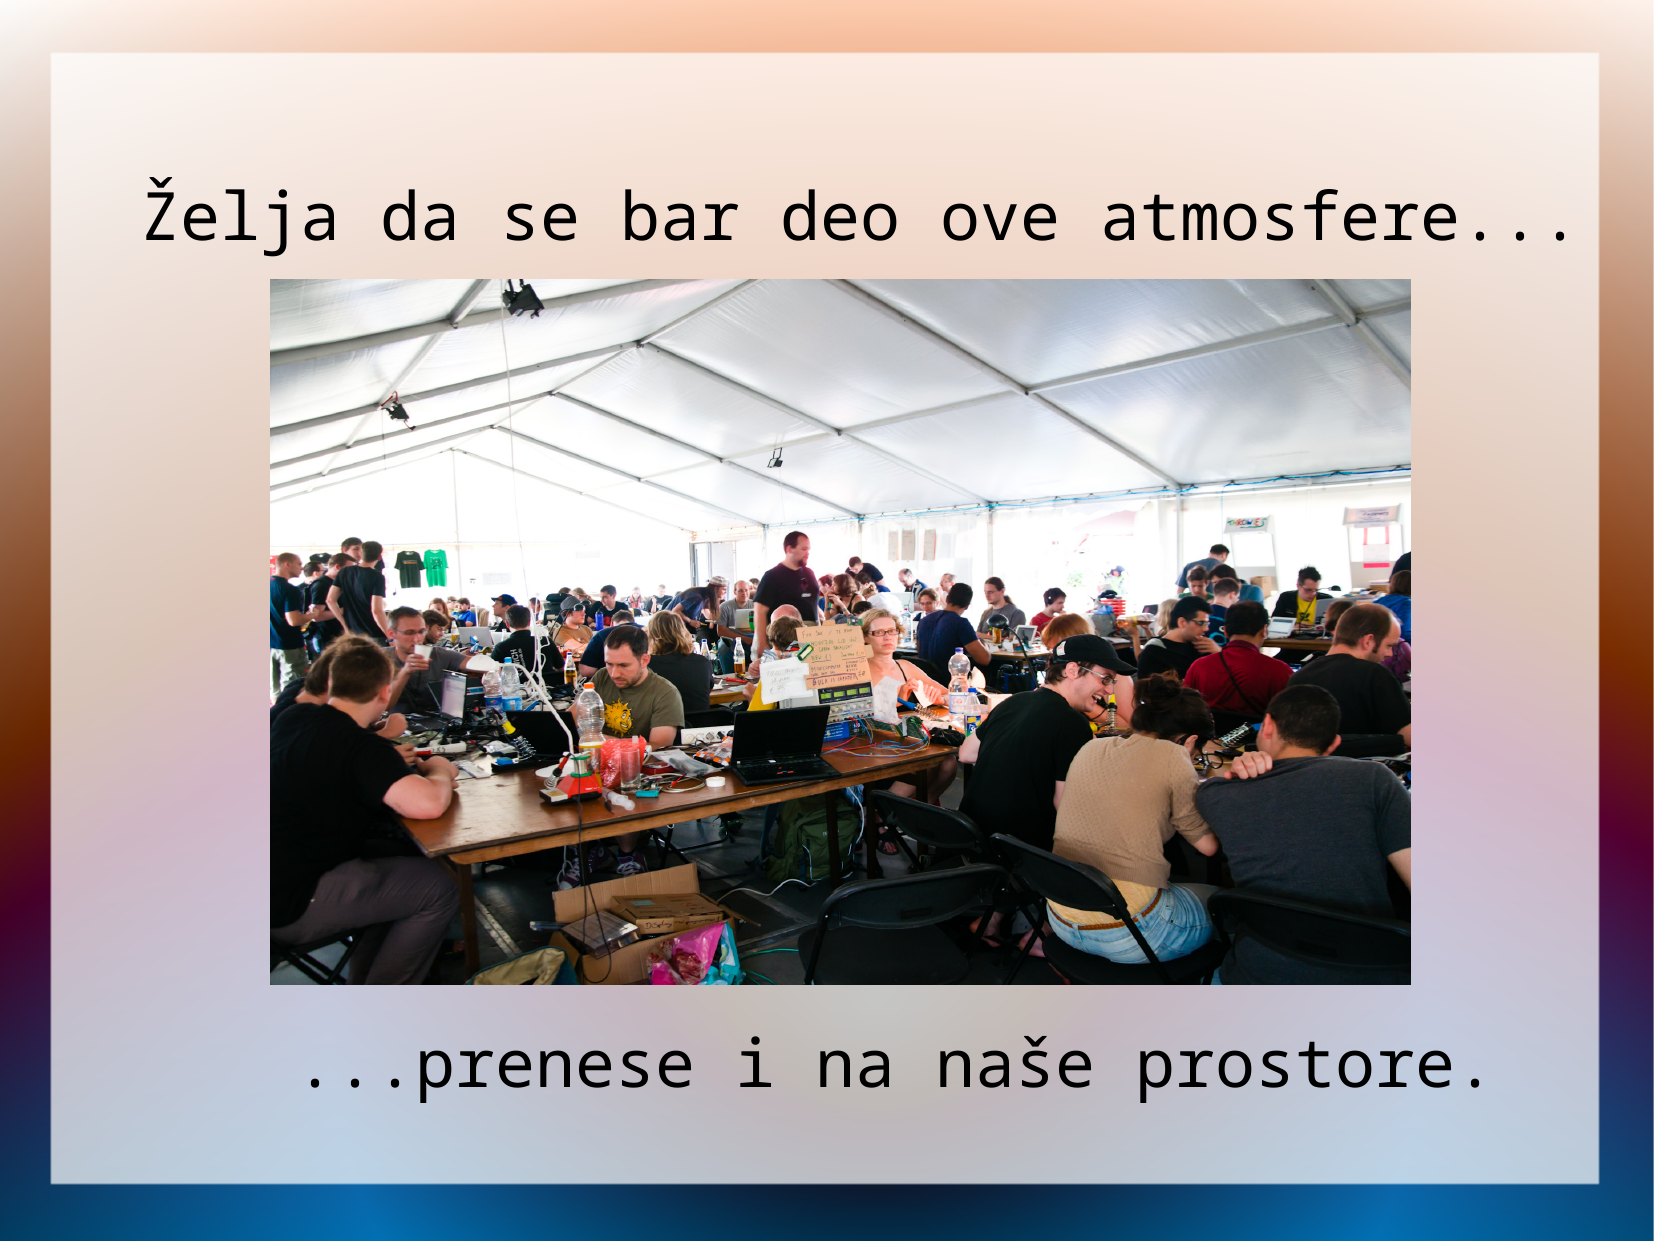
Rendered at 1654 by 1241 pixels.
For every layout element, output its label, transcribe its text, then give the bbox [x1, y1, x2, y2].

picture [0, 0, 1654, 1241]
text_box ...prenese i na naše prostore. [225, 1015, 1538, 1126]
list Želja da se bar deo ove atmosfere... [60, 60, 1591, 1186]
